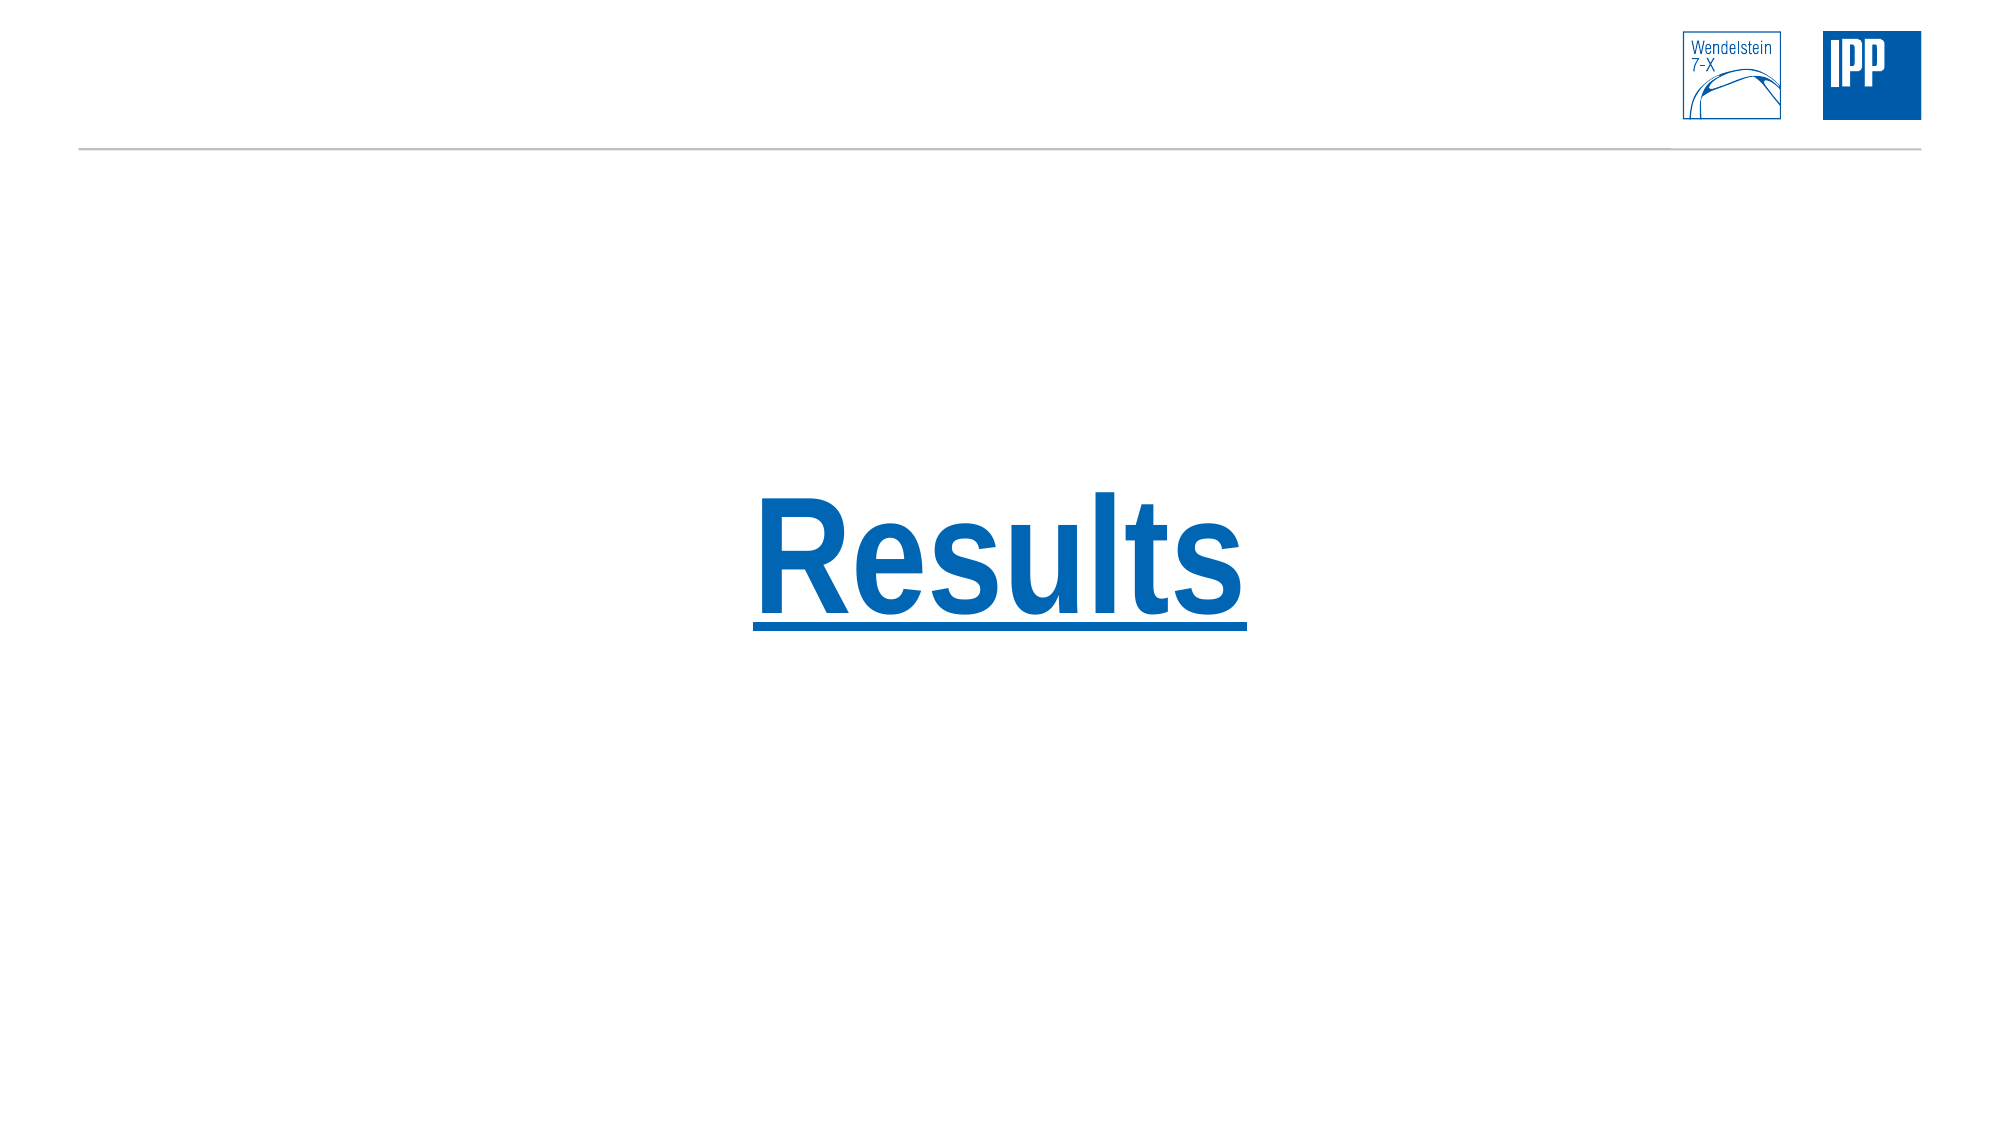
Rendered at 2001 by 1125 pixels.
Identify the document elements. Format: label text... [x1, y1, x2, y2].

list Results [78, 469, 1922, 680]
